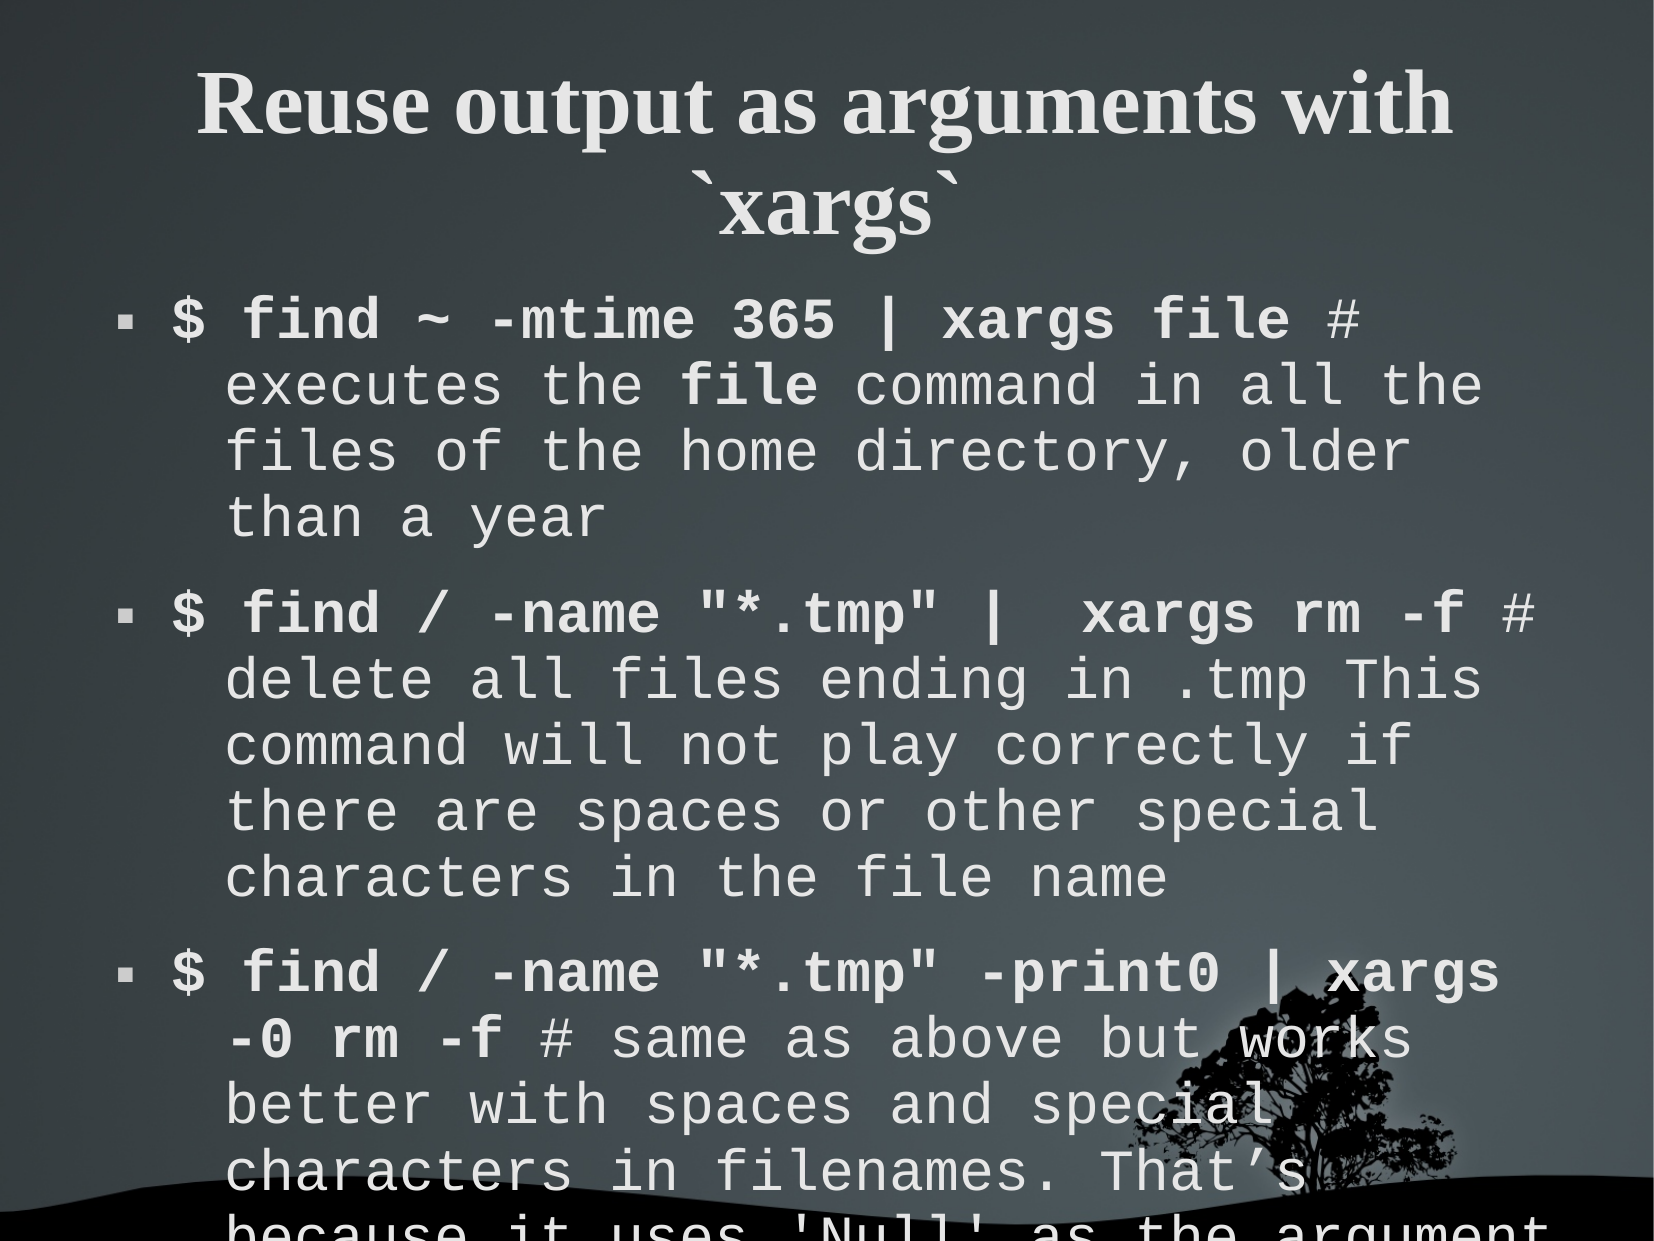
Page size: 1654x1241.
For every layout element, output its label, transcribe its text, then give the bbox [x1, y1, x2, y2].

picture [1458, 1228, 1475, 1238]
picture [688, 1228, 705, 1238]
picture [443, 1228, 460, 1238]
picture [1422, 1229, 1429, 1241]
picture [268, 1228, 285, 1238]
picture [1494, 1229, 1509, 1241]
picture [1434, 1229, 1441, 1241]
picture [234, 1229, 250, 1241]
picture [1213, 1228, 1230, 1238]
title Reuse output as arguments with `xargs` [82, 49, 1571, 257]
list $ find ~ -mtime 365 | xargs file # executes the file command in all the files of the home directory, older than a year $ find / -name "*.tmp" | xargs rm -f # delete all files ending in .tmp This command will not play correctly if there are spaces or other special characters in the file name $ find / -name "*.tmp" -print0 | xargs -0 rm -f # same as above but works better with spaces and special characters in filenames. That’s because it uses 'Null' as the argument delimiter instead of space. [82, 290, 1571, 1147]
picture [1179, 1229, 1194, 1241]
picture [0, 0, 1654, 1241]
picture [828, 1225, 836, 1241]
picture [1353, 1229, 1369, 1241]
